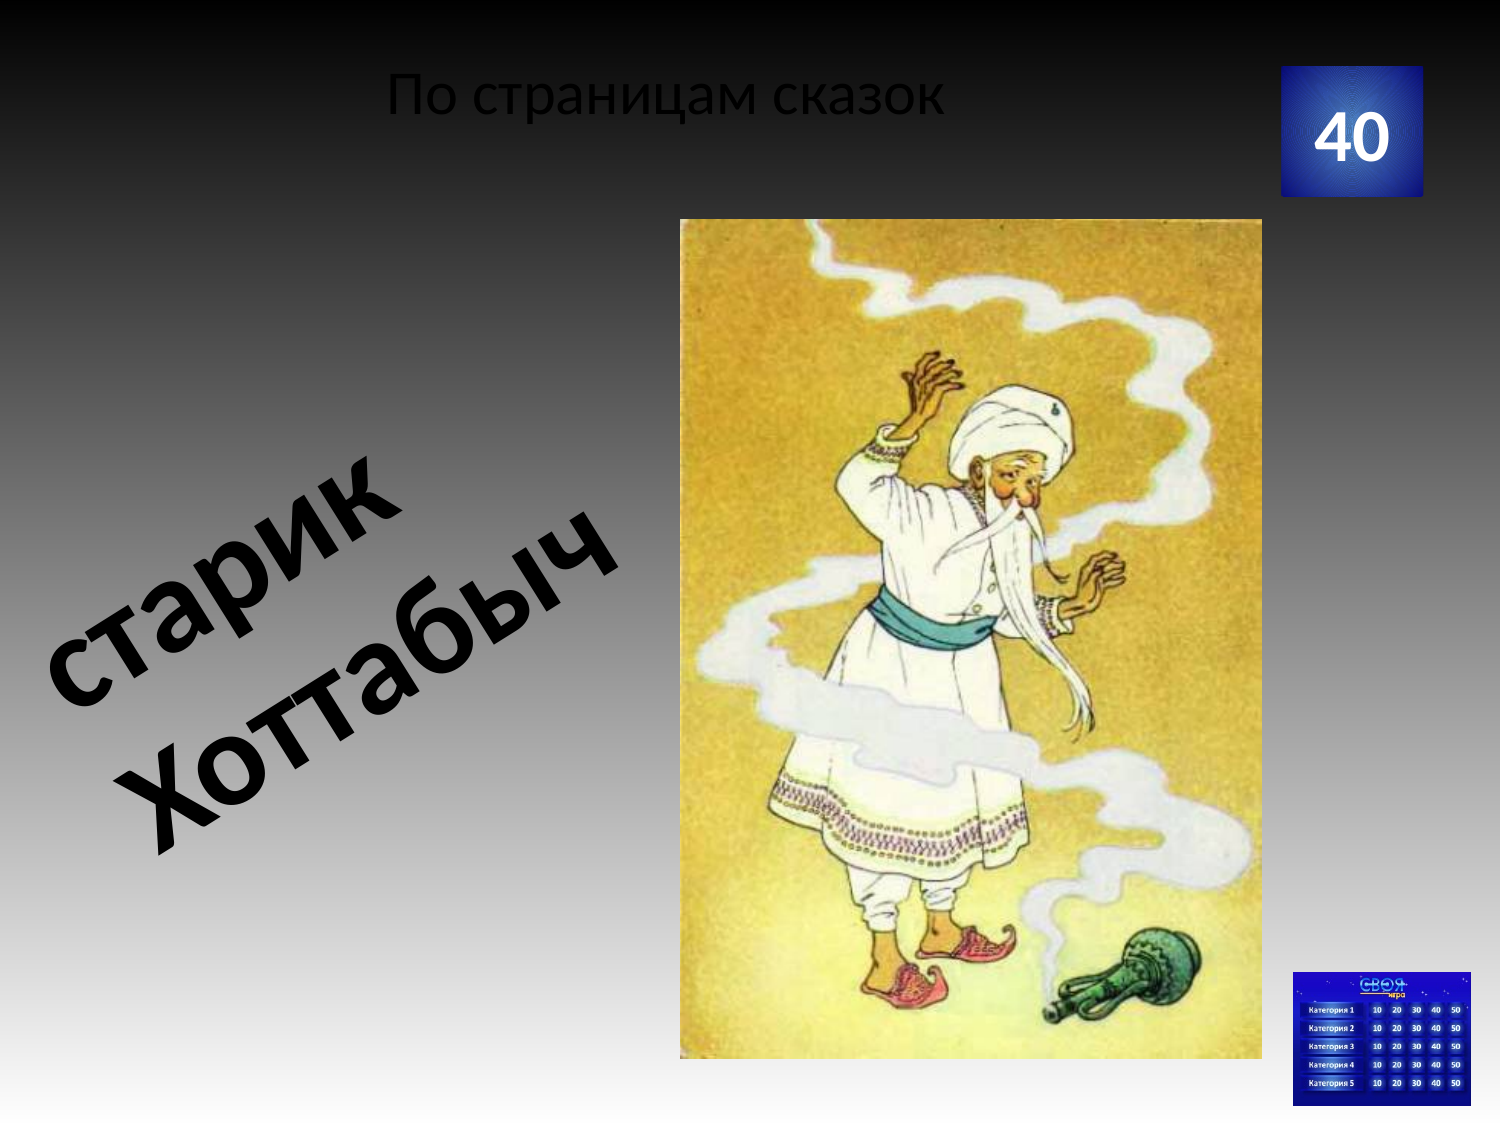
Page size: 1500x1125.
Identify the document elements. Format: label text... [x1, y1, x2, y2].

picture [680, 219, 1262, 1059]
picture [1293, 972, 1471, 1106]
text_box 40 [1281, 66, 1424, 197]
title По страницам сказок [75, 45, 1258, 233]
list старик Хоттабыч [0, 116, 680, 1104]
